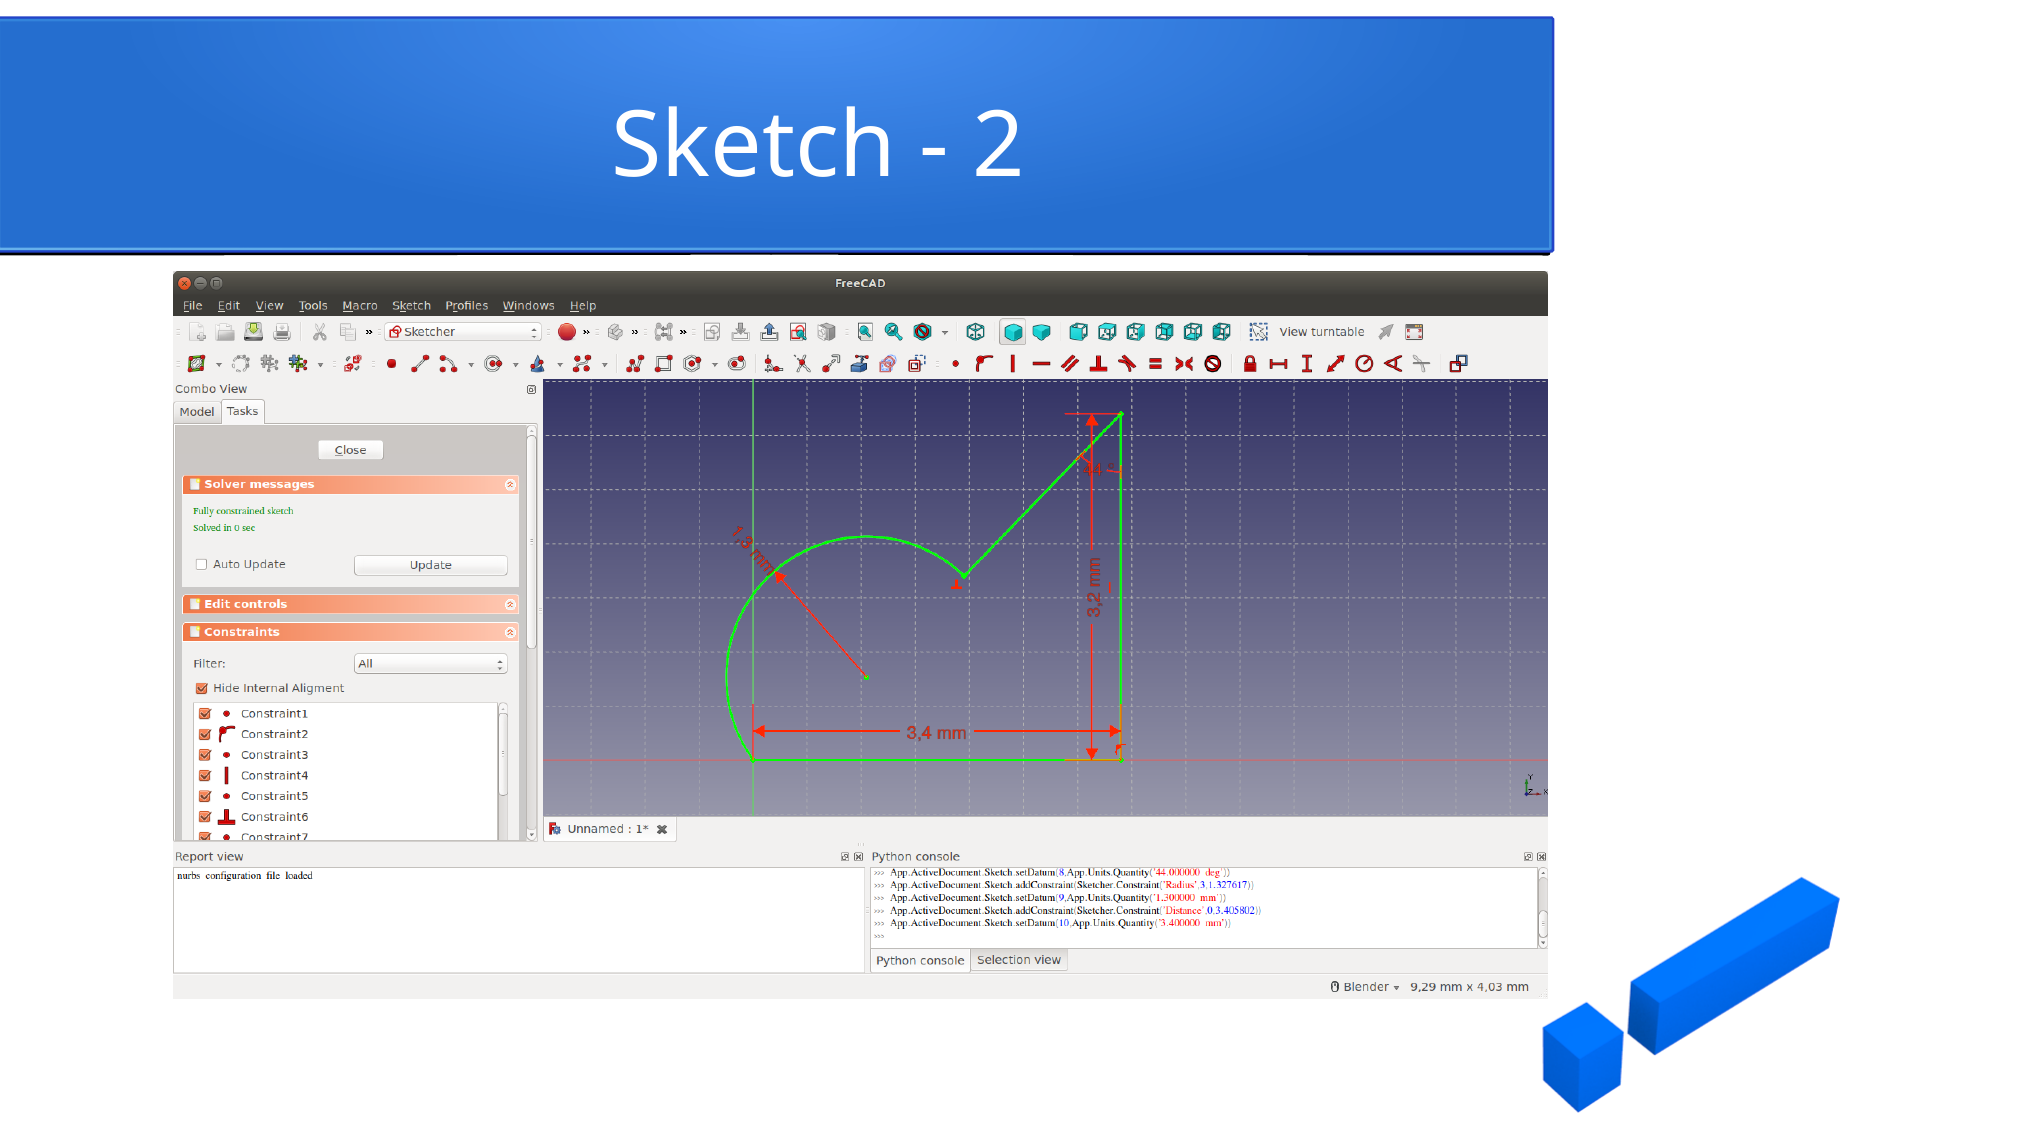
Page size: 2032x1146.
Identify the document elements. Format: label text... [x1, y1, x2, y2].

title Sketch - 2 [101, 45, 1536, 237]
picture [173, 271, 2032, 1143]
